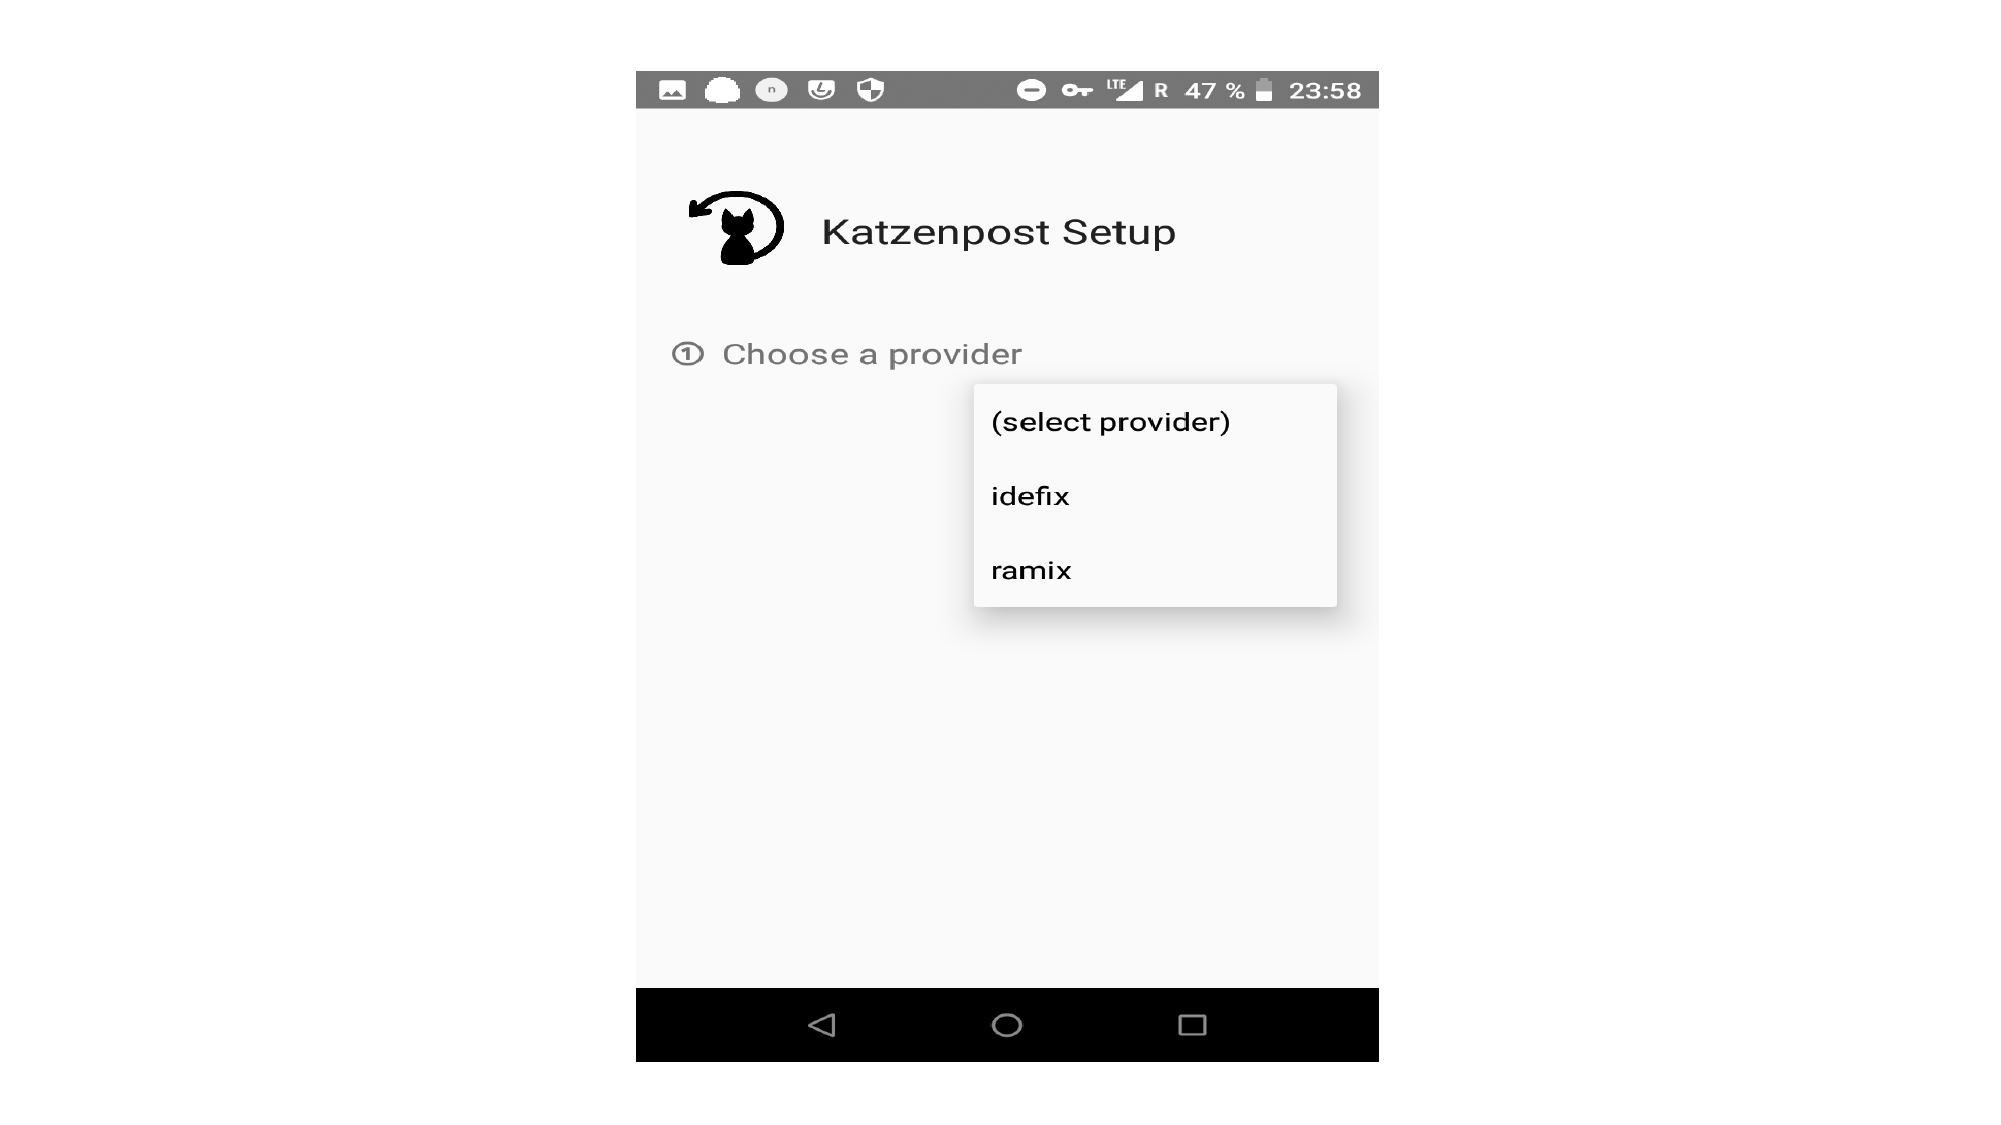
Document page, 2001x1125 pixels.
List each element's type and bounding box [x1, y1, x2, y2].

picture [636, 71, 1379, 1062]
